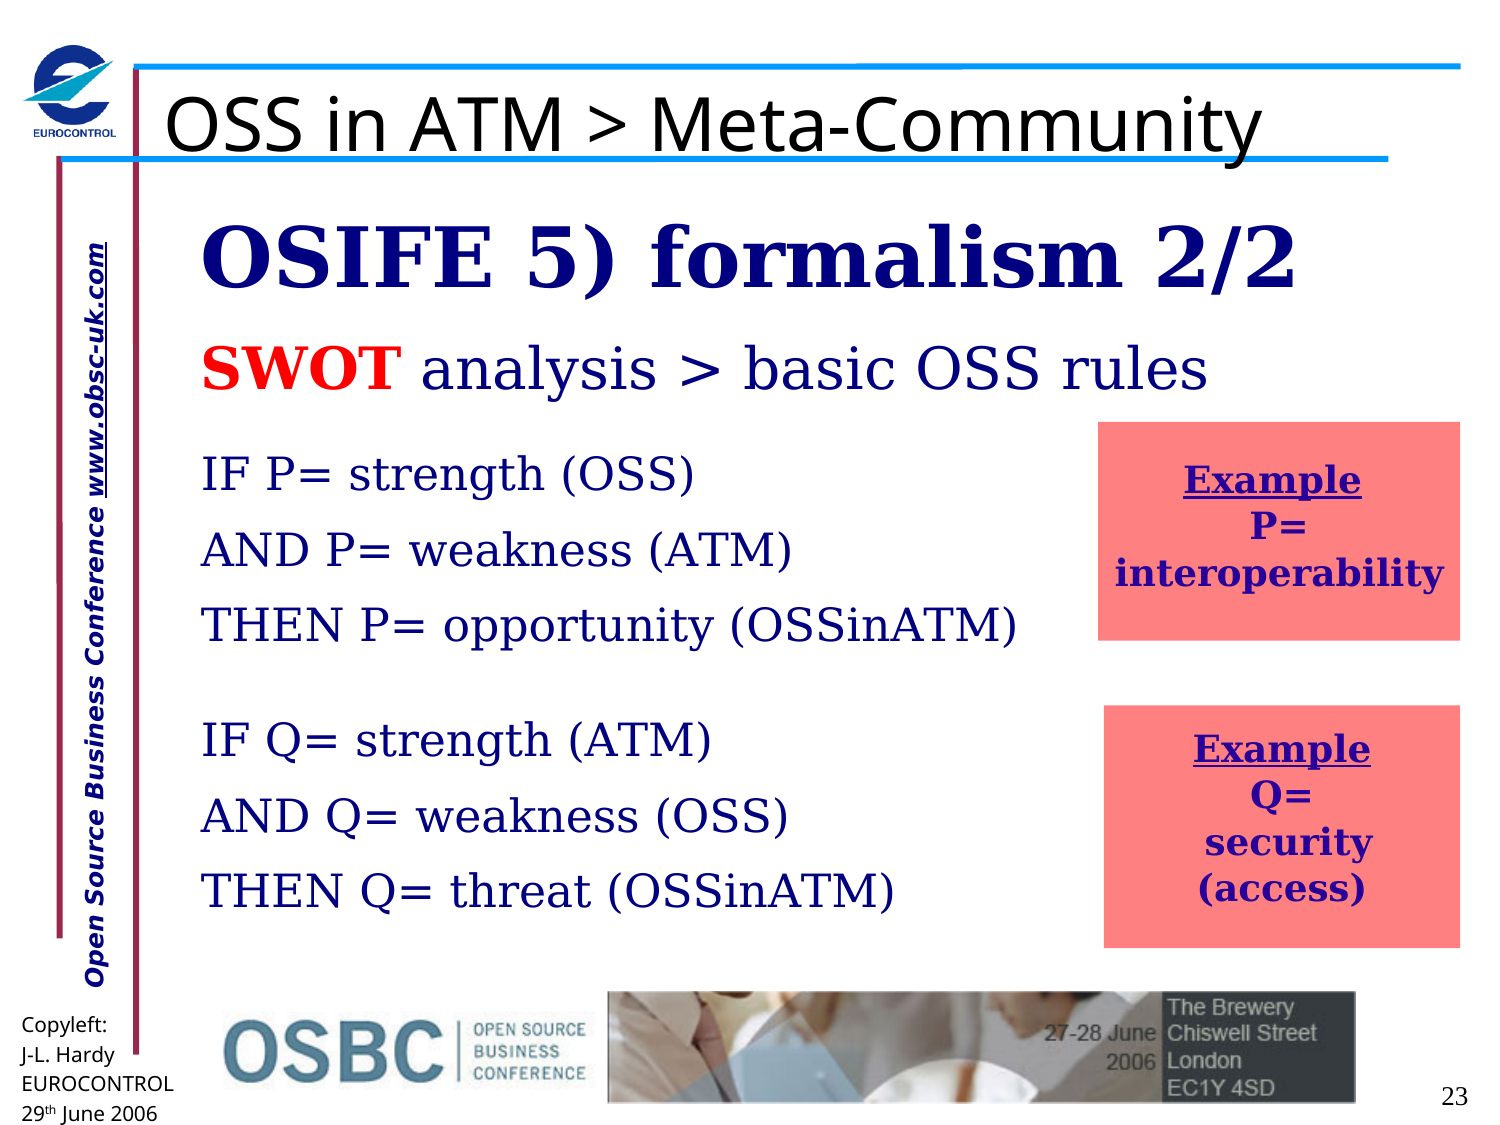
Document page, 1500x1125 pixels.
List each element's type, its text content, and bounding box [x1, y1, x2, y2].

picture [201, 991, 1356, 1104]
list OSIFE 5) formalism 2/2 SWOT analysis > basic OSS rules IF P= strength (OSS) AND P= weakness (ATM) THEN P= opportunity (OSSinATM) [165, 208, 1422, 538]
list IF Q= strength (ATM) AND Q= weakness (OSS) THEN Q= threat (OSSinATM) [165, 538, 1422, 919]
picture [22, 45, 116, 137]
text_box Example P= interoperability [1098, 421, 1461, 641]
text_box Example Q= security (access) [1103, 705, 1461, 949]
